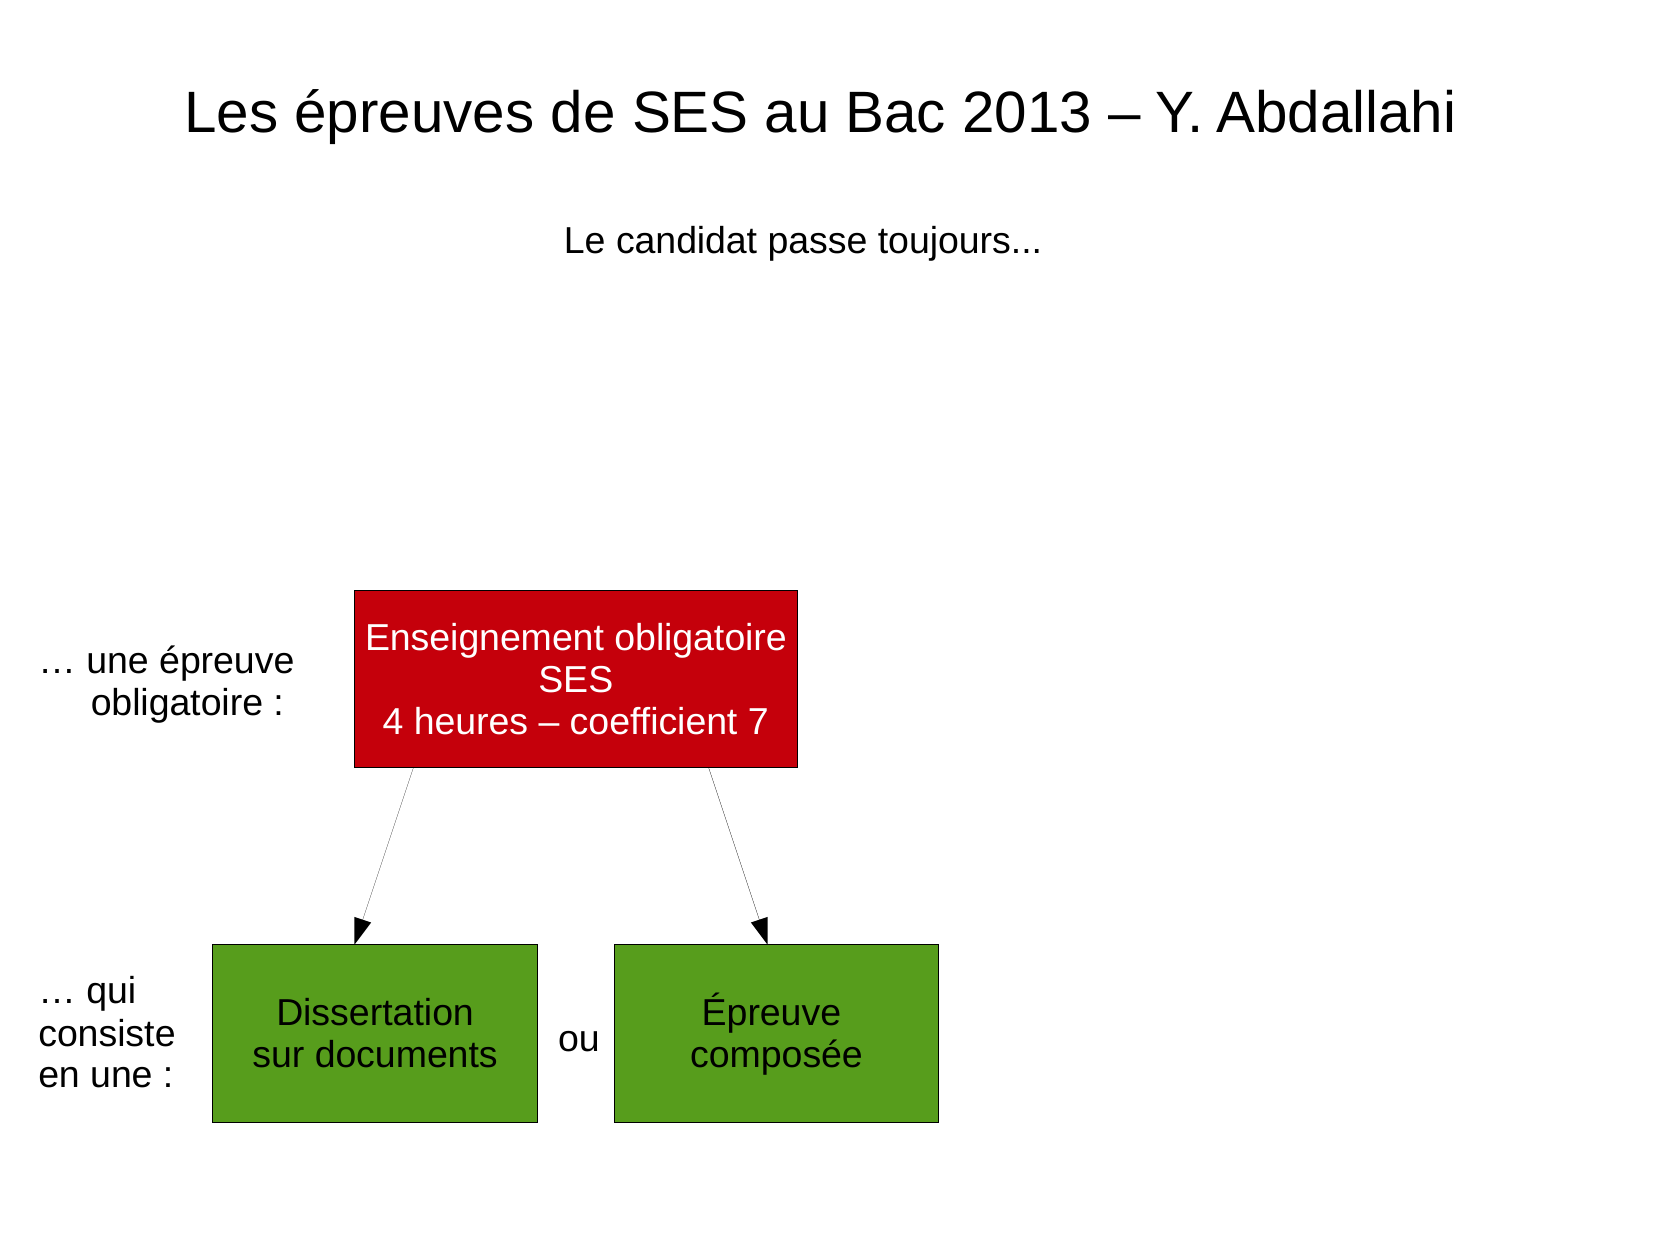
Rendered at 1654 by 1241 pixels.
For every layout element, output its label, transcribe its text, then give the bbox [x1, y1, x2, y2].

text_box … une épreuve obligatoire : [23, 631, 321, 731]
text_box Enseignement obligatoire SES 4 heures – coefficient 7 [354, 590, 798, 768]
text_box Le candidat passe toujours... [549, 212, 1059, 270]
title Les épreuves de SES au Bac 2013 – Y. Abdallahi [76, 53, 1566, 172]
text_box Dissertation sur documents [212, 944, 538, 1123]
text_box … qui consiste en une : [23, 962, 191, 1104]
text_box ou [543, 1009, 615, 1067]
text_box Épreuve composée [614, 944, 939, 1123]
